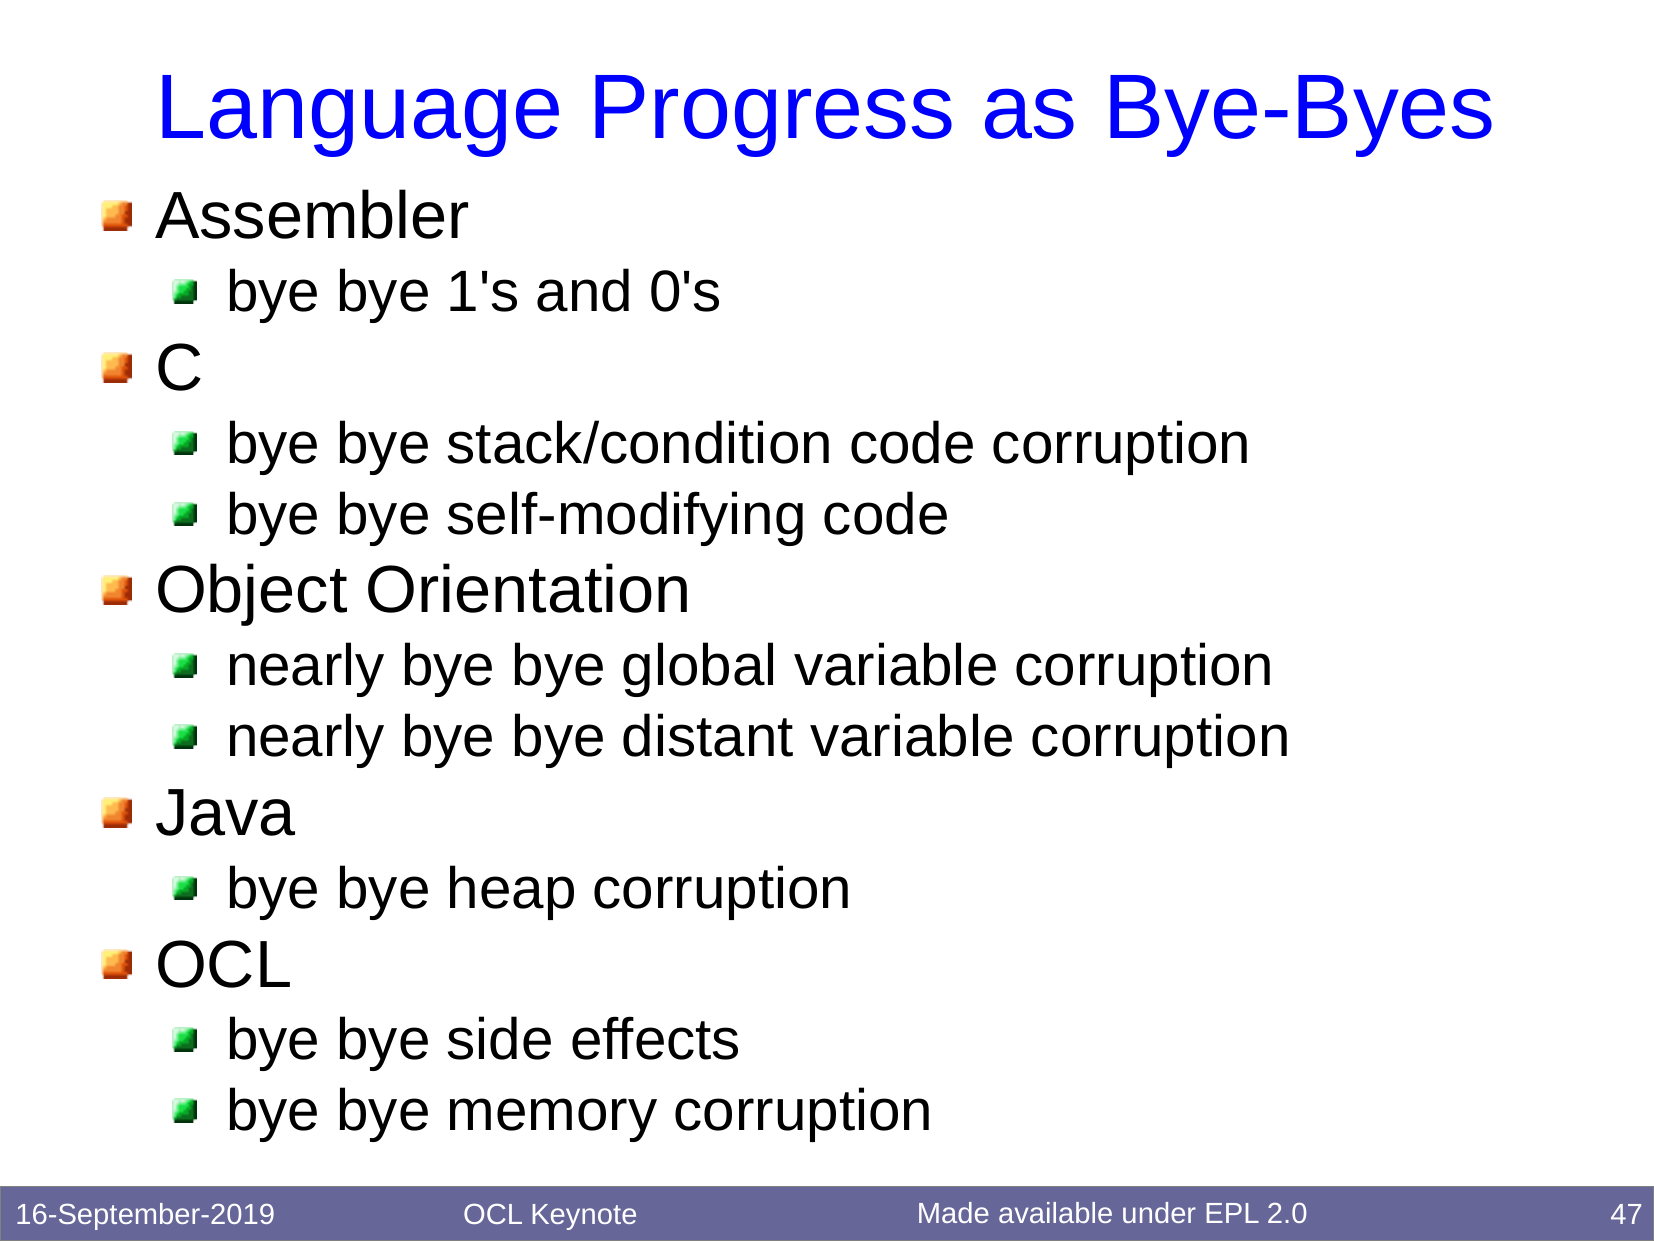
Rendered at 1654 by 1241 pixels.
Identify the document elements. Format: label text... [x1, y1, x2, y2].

title Language Progress as Bye-Byes [82, 49, 1571, 165]
list Assembler bye bye 1's and 0's C bye bye stack/condition code corruption bye bye self-modifying code Object Orientation nearly bye bye global variable corruption nearly bye bye distant variable corruption Java bye bye heap corruption OCL bye bye side effects bye bye memory corruption [84, 178, 1573, 1144]
